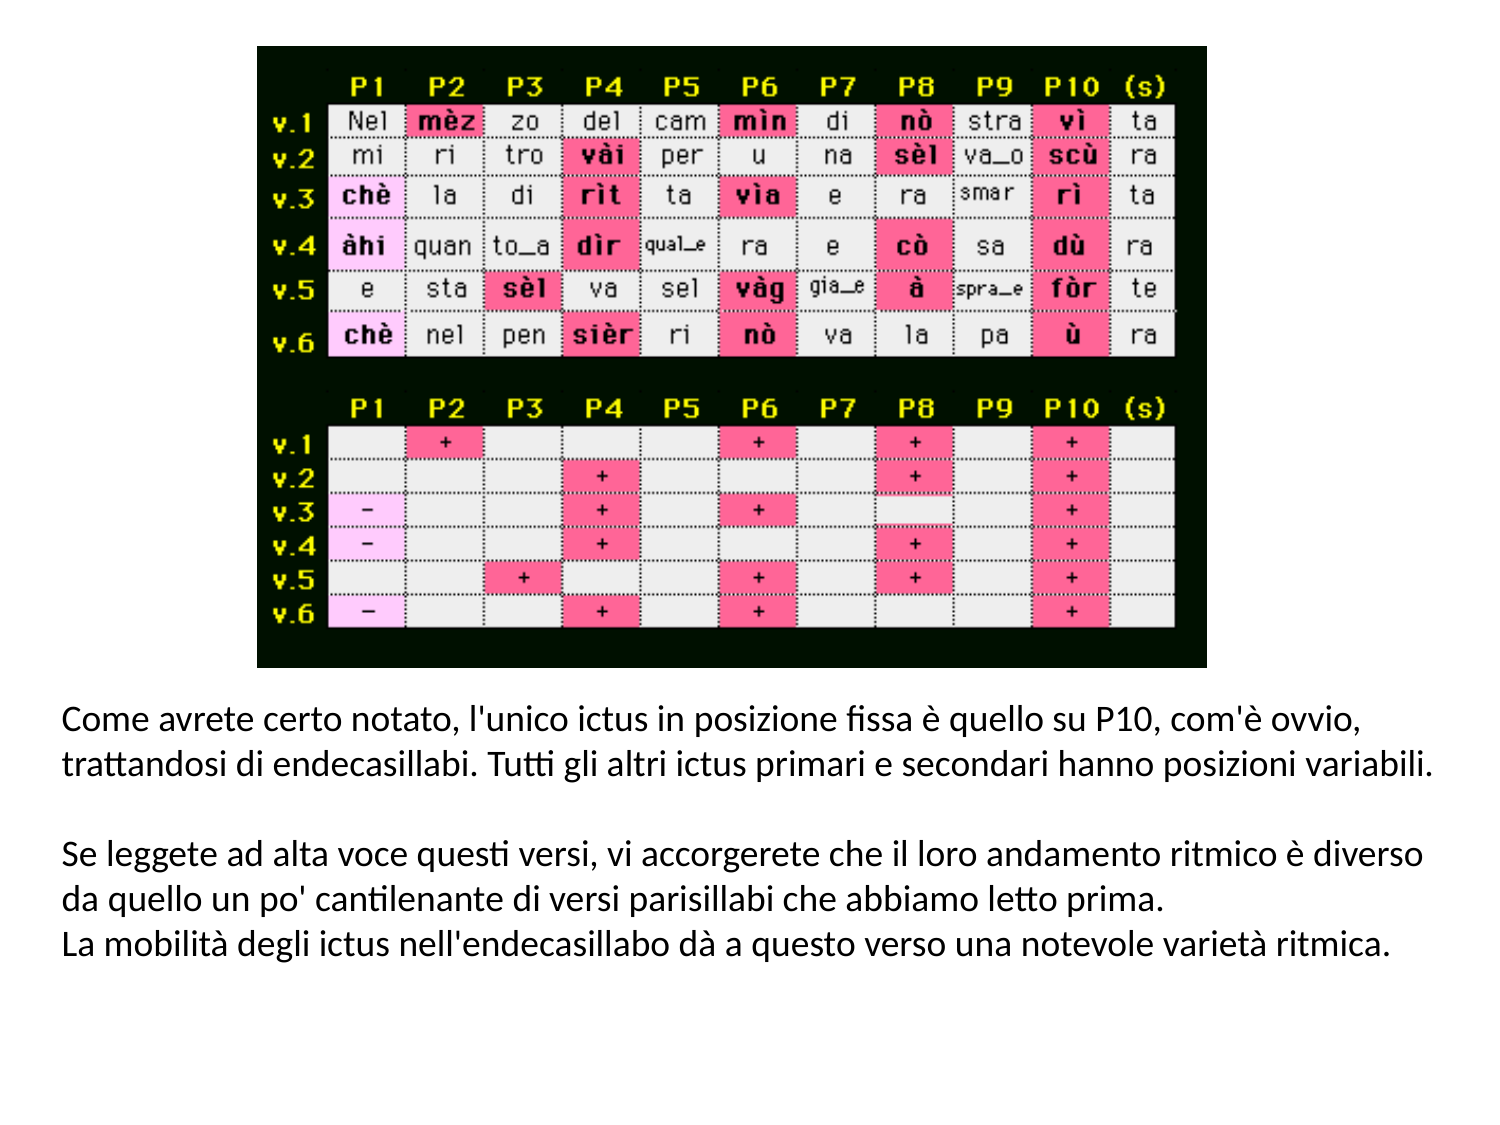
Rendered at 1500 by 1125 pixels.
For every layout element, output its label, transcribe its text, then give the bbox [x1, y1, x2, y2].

text_box Come avrete certo notato, l'unico ictus in posizione fissa è quello su P10, com'è ovvio, trattandosi di endecasillabi. Tutti gli altri ictus primari e secondari hanno posizioni variabili. Se leggete ad alta voce questi versi, vi accorgerete che il loro andamento ritmico è diverso da quello un po' cantilenante di versi parisillabi che abbiamo letto prima. La mobilità degli ictus nell'endecasillabo dà a questo verso una notevole varietà ritmica. [46, 686, 1454, 972]
picture [257, 46, 1207, 668]
